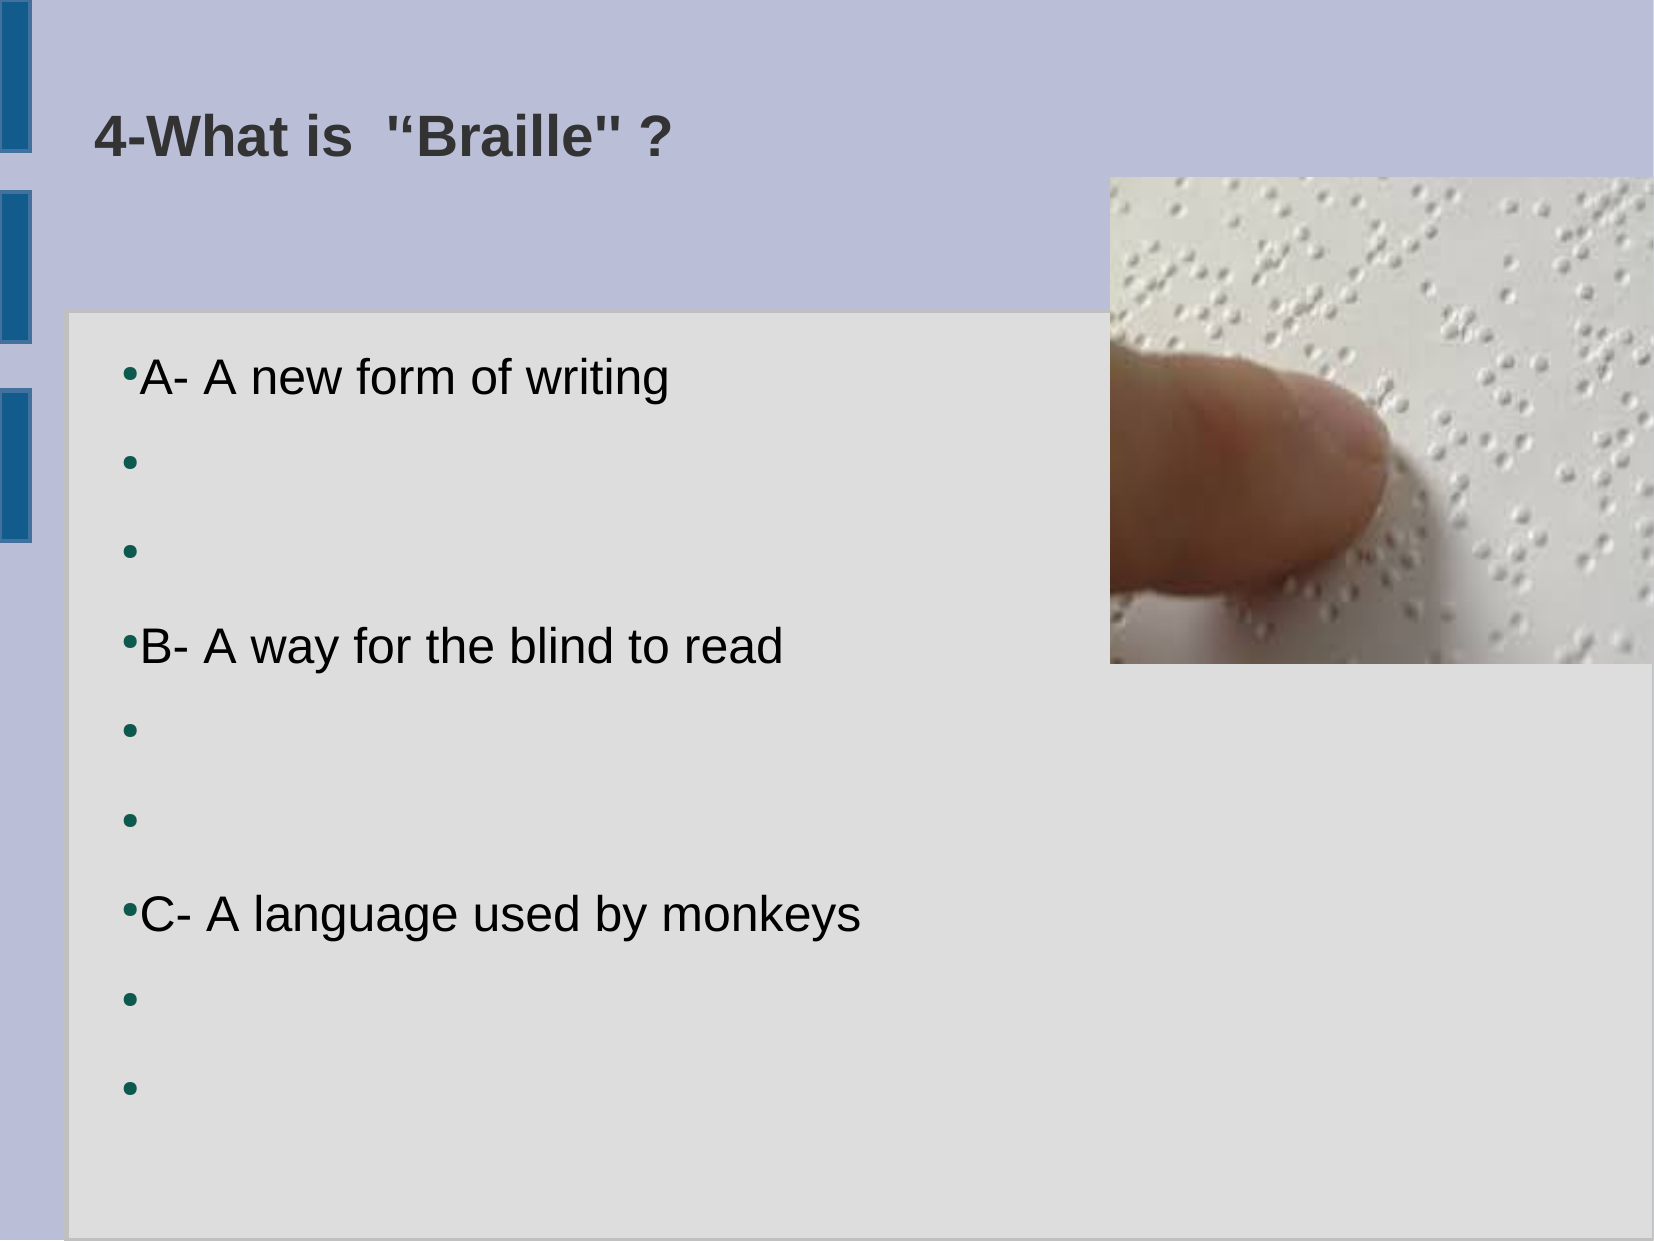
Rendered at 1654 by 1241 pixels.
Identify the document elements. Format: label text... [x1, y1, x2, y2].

list A- A new form of writing B- A way for the blind to read C- A language used by monkeys [121, 344, 1534, 1127]
title 4-What is '‘Braille'' ? [94, 29, 1507, 237]
picture [1110, 177, 1654, 664]
